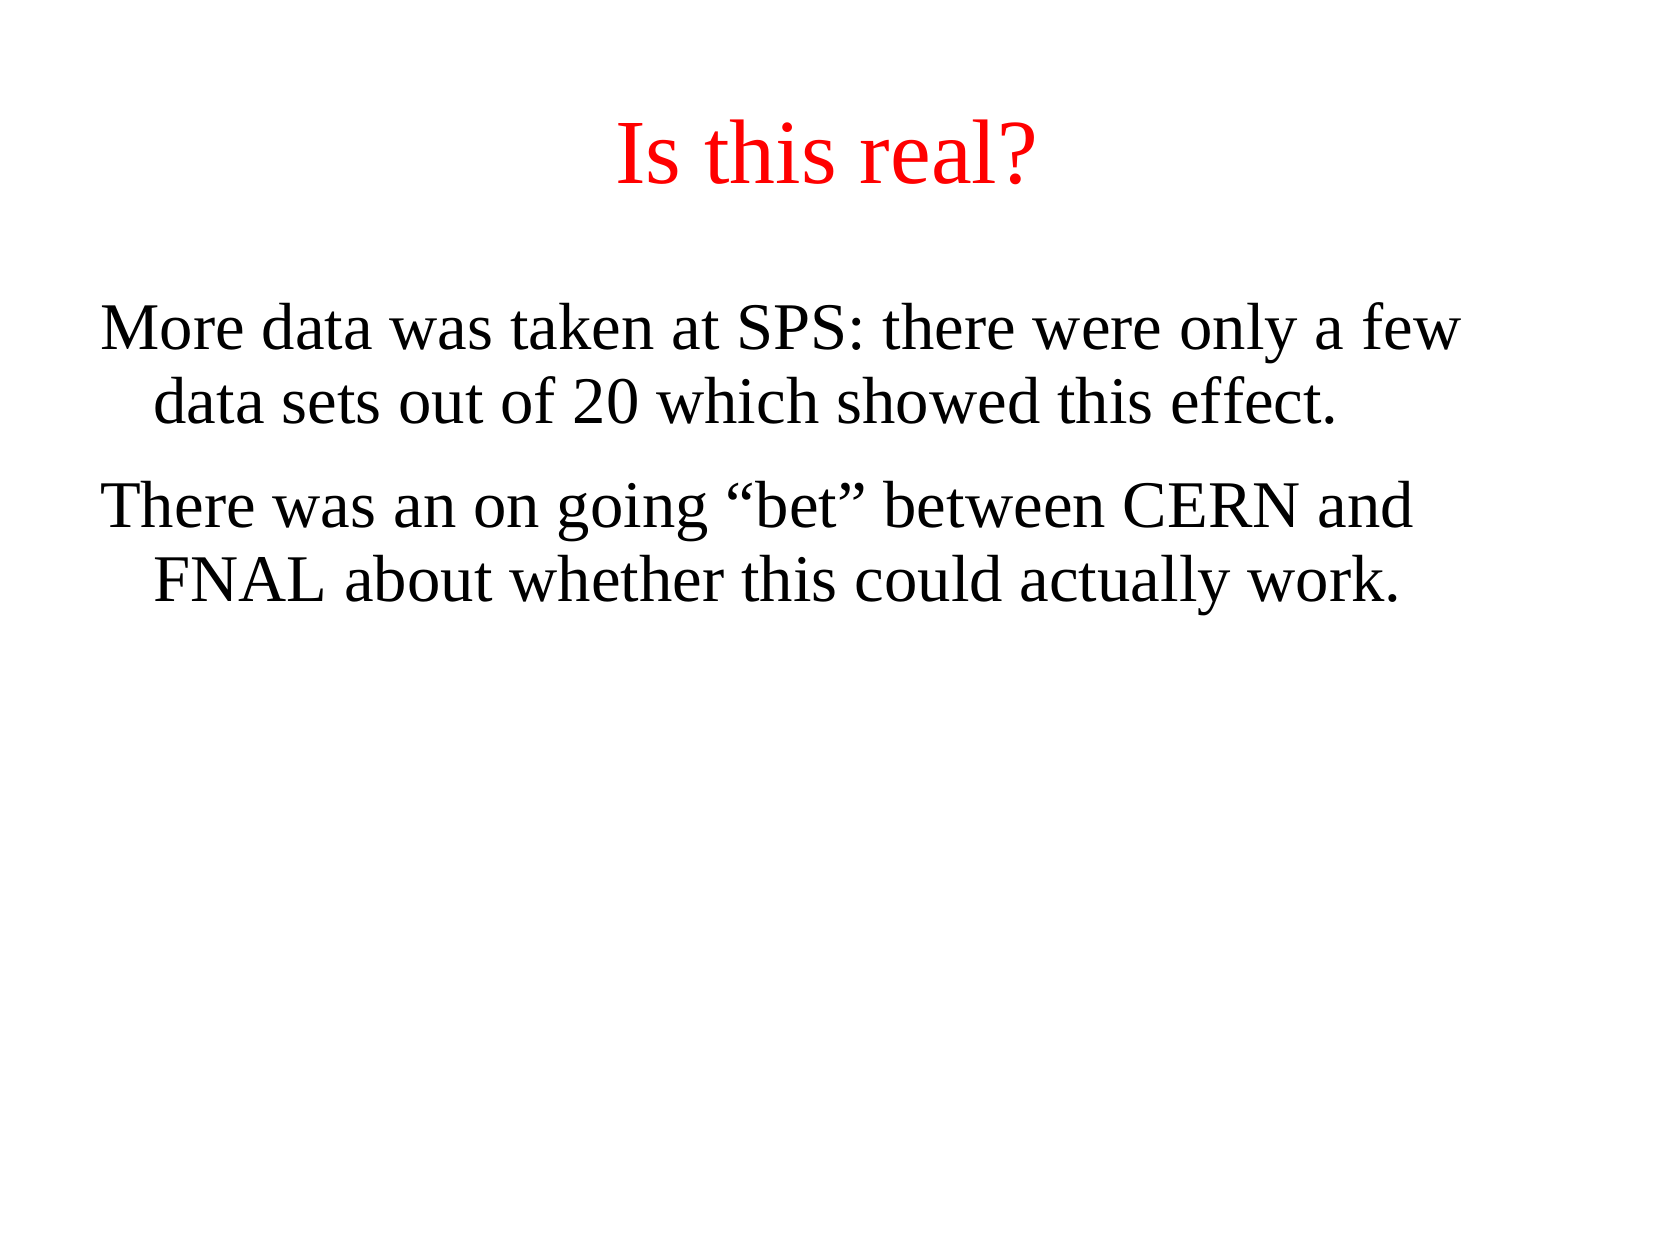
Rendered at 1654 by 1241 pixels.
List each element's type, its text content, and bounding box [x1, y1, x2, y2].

title Is this real? [82, 49, 1571, 257]
list More data was taken at SPS: there were only a few data sets out of 20 which showed this effect. There was an on going “bet” between CERN and FNAL about whether this could actually work. [82, 290, 1571, 1094]
